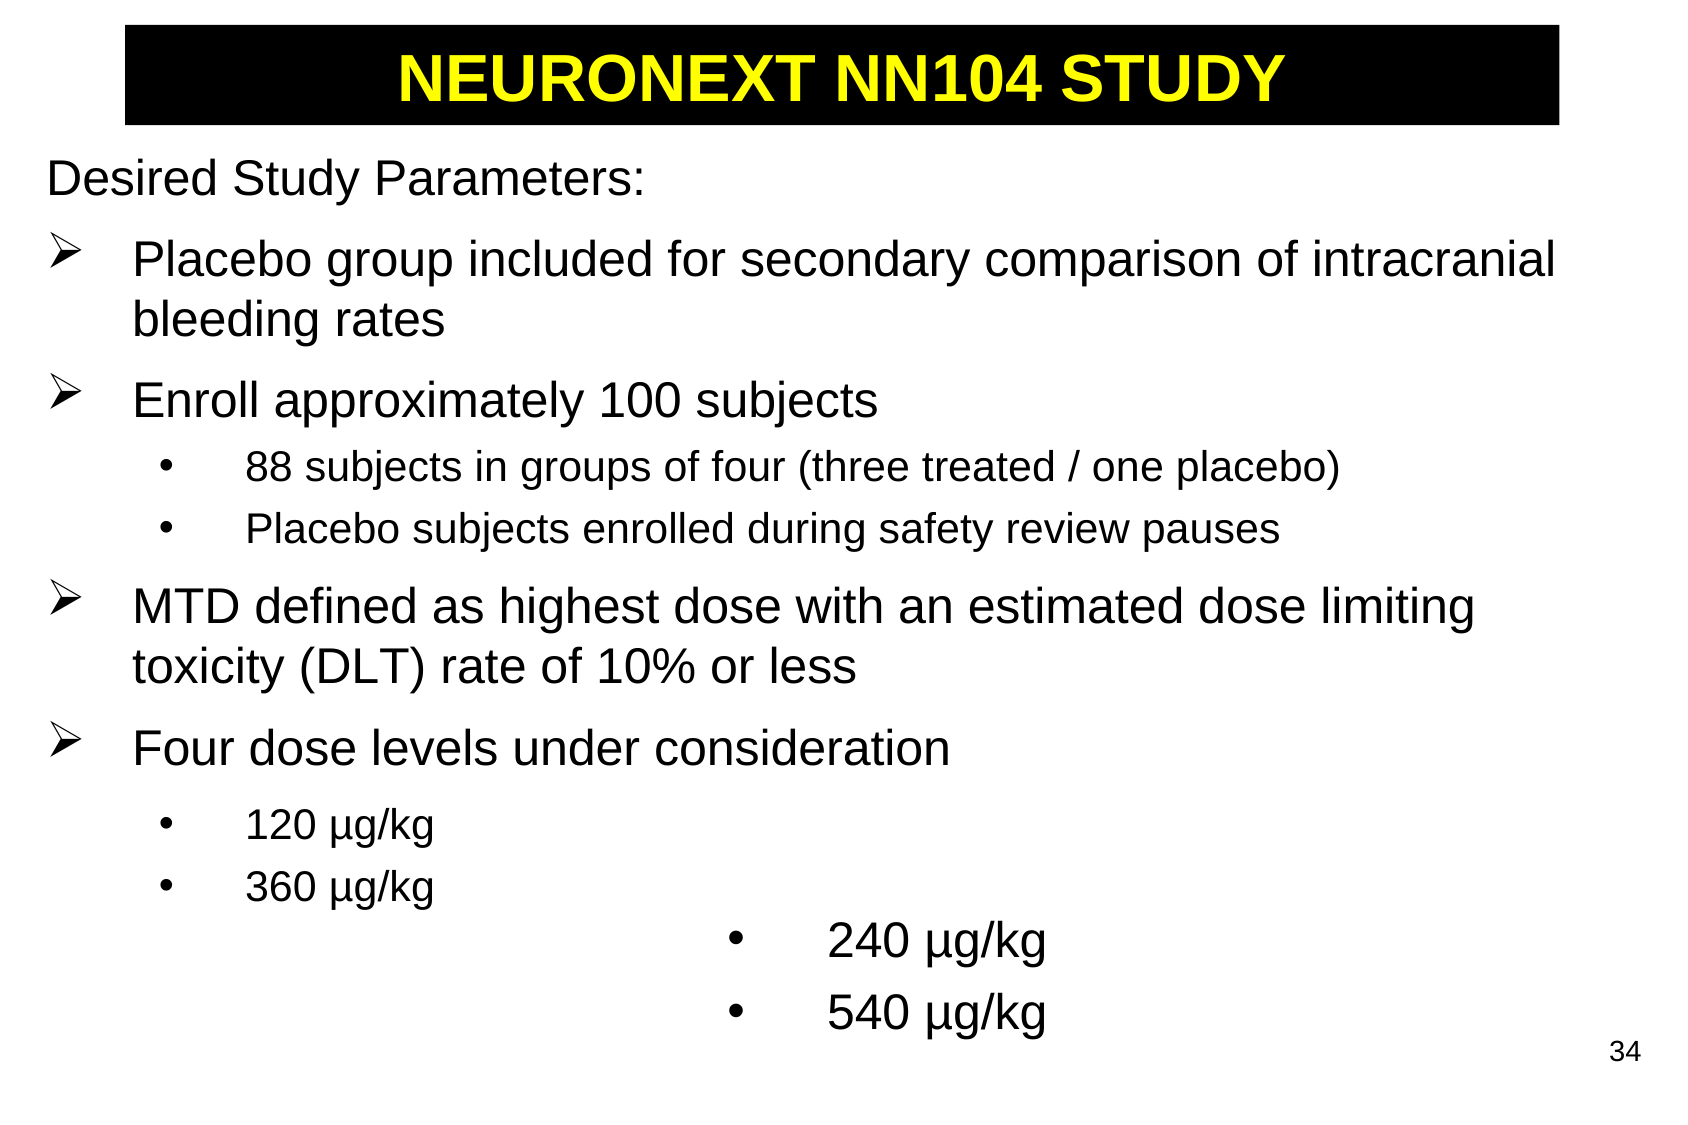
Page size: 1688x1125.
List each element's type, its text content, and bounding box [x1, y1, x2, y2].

list Desired Study Parameters: Placebo group included for secondary comparison of intracranial bleeding rates Enroll approximately 100 subjects 88 subjects in groups of four (three treated / one placebo) Placebo subjects enrolled during safety review pauses MTD defined as highest dose with an estimated dose limiting toxicity (DLT) rate of 10% or less Four dose levels under consideration 120 µg/kg 360 µg/kg [31, 137, 1644, 925]
text_box 240 µg/kg 540 µg/kg [581, 899, 1282, 1075]
title NEURONEXT NN104 STUDY [125, 24, 1560, 126]
text_box <number> [1343, 1025, 1657, 1101]
